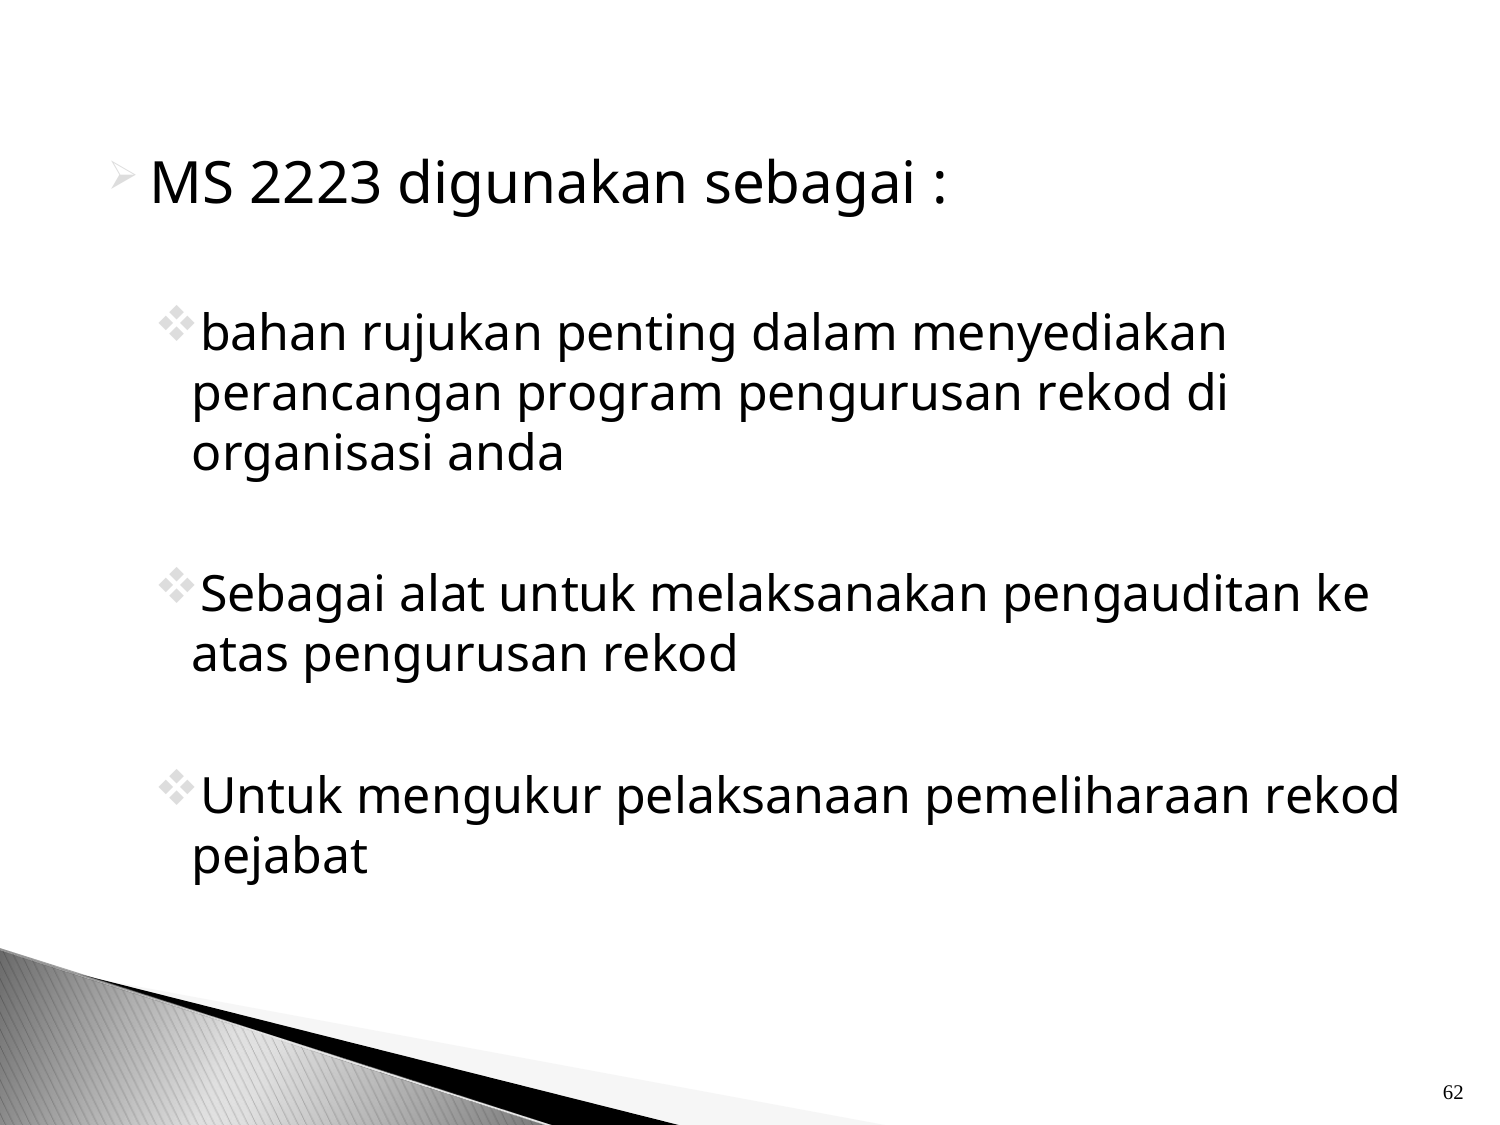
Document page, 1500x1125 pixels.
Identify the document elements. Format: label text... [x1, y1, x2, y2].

text_box <number> [1418, 1051, 1479, 1112]
list MS 2223 digunakan sebagai : bahan rujukan penting dalam menyediakan perancangan program pengurusan rekod di organisasi anda Sebagai alat untuk melaksanakan pengauditan ke atas pengurusan rekod Untuk mengukur pelaksanaan pemeliharaan rekod pejabat [75, 137, 1432, 971]
picture [0, 947, 559, 1125]
